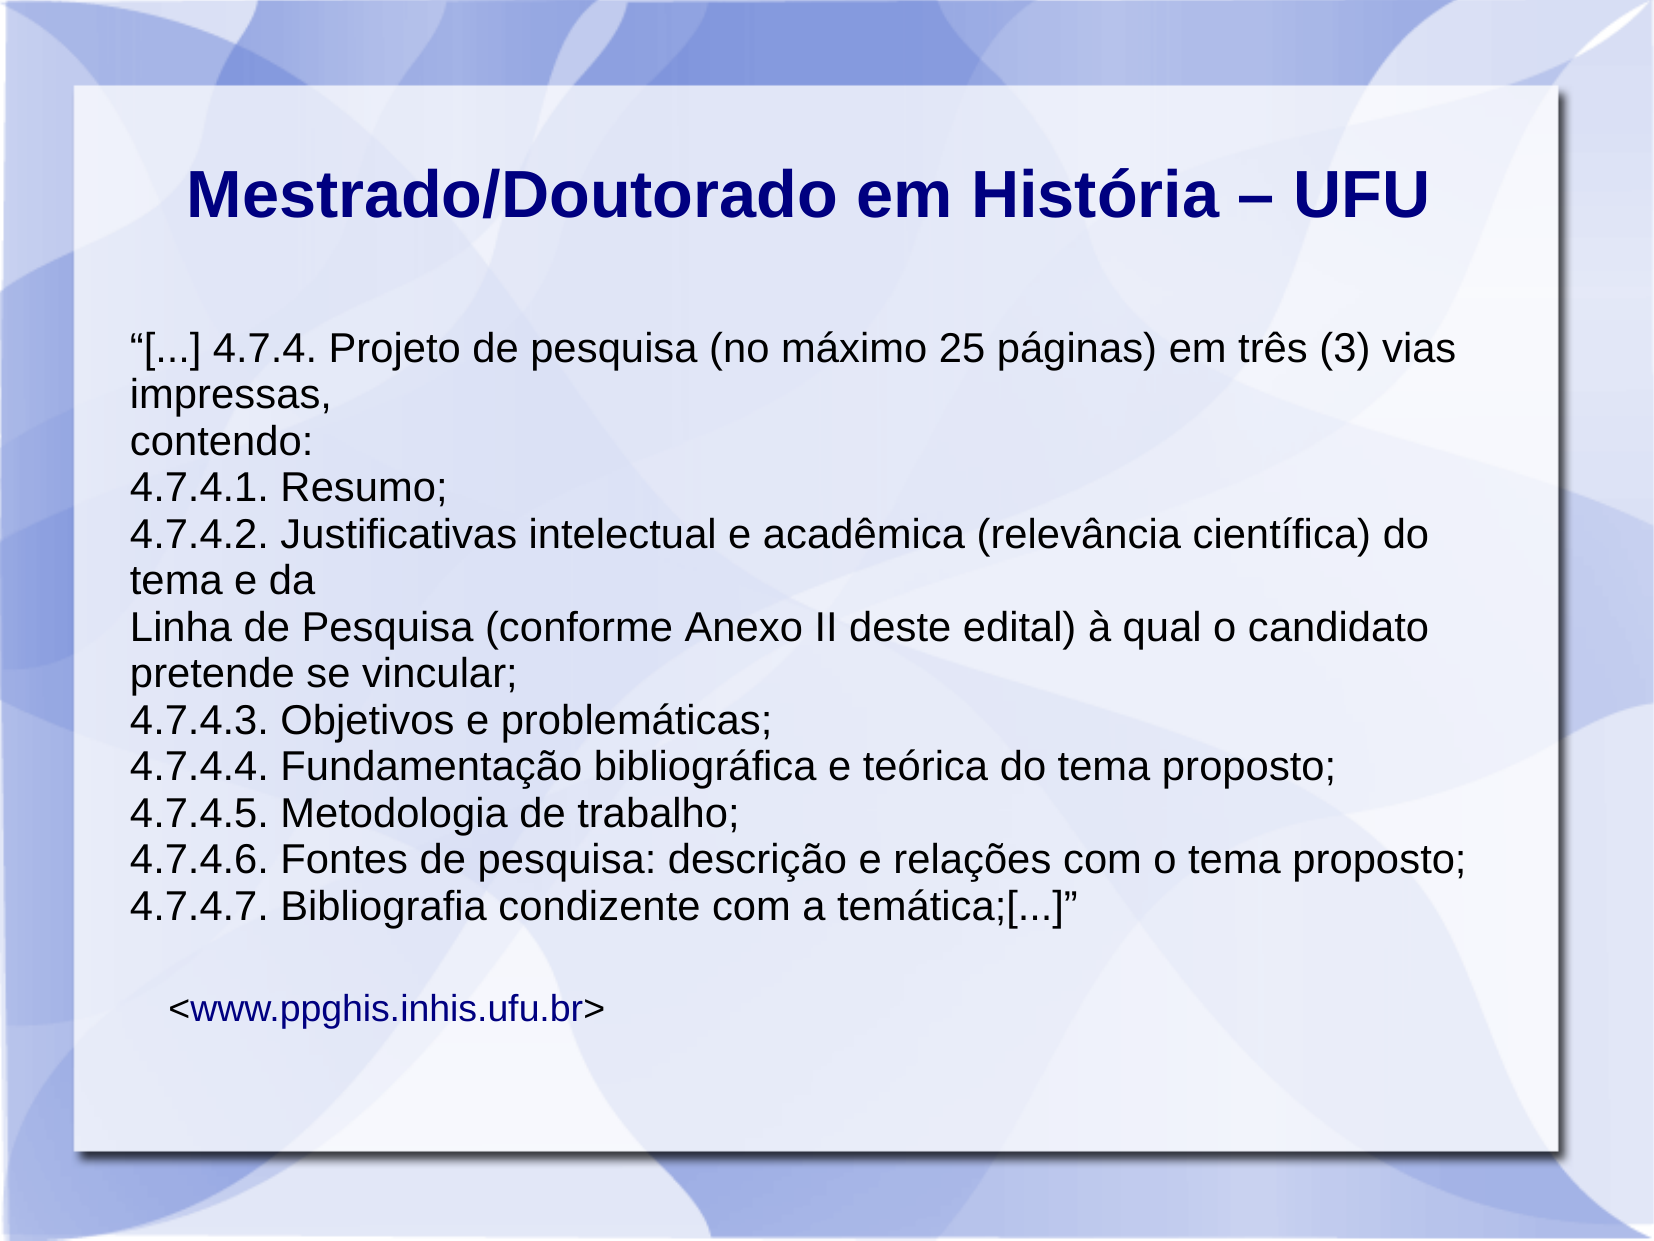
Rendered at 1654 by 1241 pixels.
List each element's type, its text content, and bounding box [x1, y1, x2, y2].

text_box <www.ppghis.inhis.ufu.br> [153, 980, 1406, 1038]
title Mestrado/Doutorado em História – UFU [82, 90, 1536, 298]
picture [0, 0, 1654, 1241]
list “[...] 4.7.4. Projeto de pesquisa (no máximo 25 páginas) em três (3) vias impressas, contendo: 4.7.4.1. Resumo; 4.7.4.2. Justificativas intelectual e acadêmica (relevância científica) do tema e da Linha de Pesquisa (conforme Anexo II deste edital) à qual o candidato pretende se vincular; 4.7.4.3. Objetivos e problemáticas; 4.7.4.4. Fundamentação bibliográfica e teórica do tema proposto; 4.7.4.5. Metodologia de trabalho; 4.7.4.6. Fontes de pesquisa: descrição e relações com o tema proposto; 4.7.4.7. Bibliografia condizente com a temática;[...]” [129, 324, 1489, 1045]
